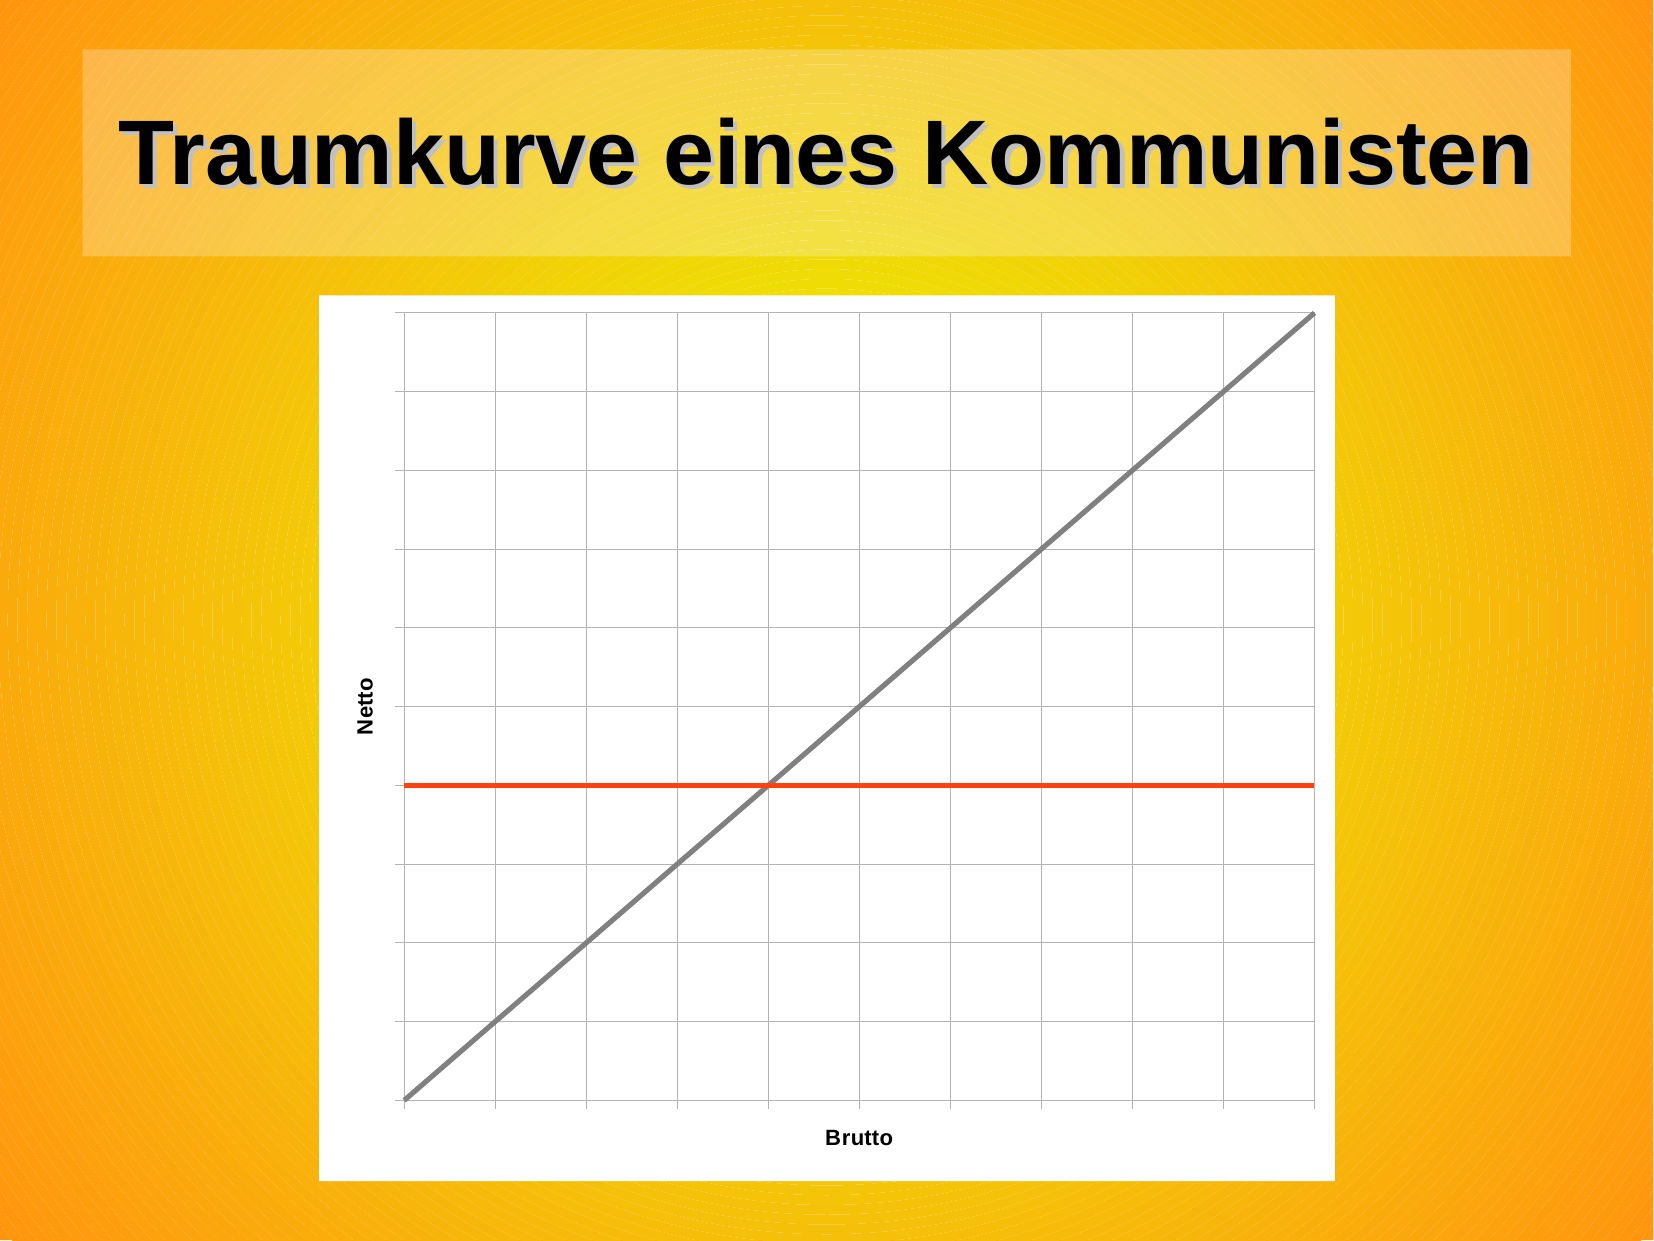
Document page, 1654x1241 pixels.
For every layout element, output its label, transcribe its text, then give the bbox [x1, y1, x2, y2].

chart [319, 295, 1335, 1182]
title Traumkurve eines Kommunisten [82, 49, 1571, 257]
